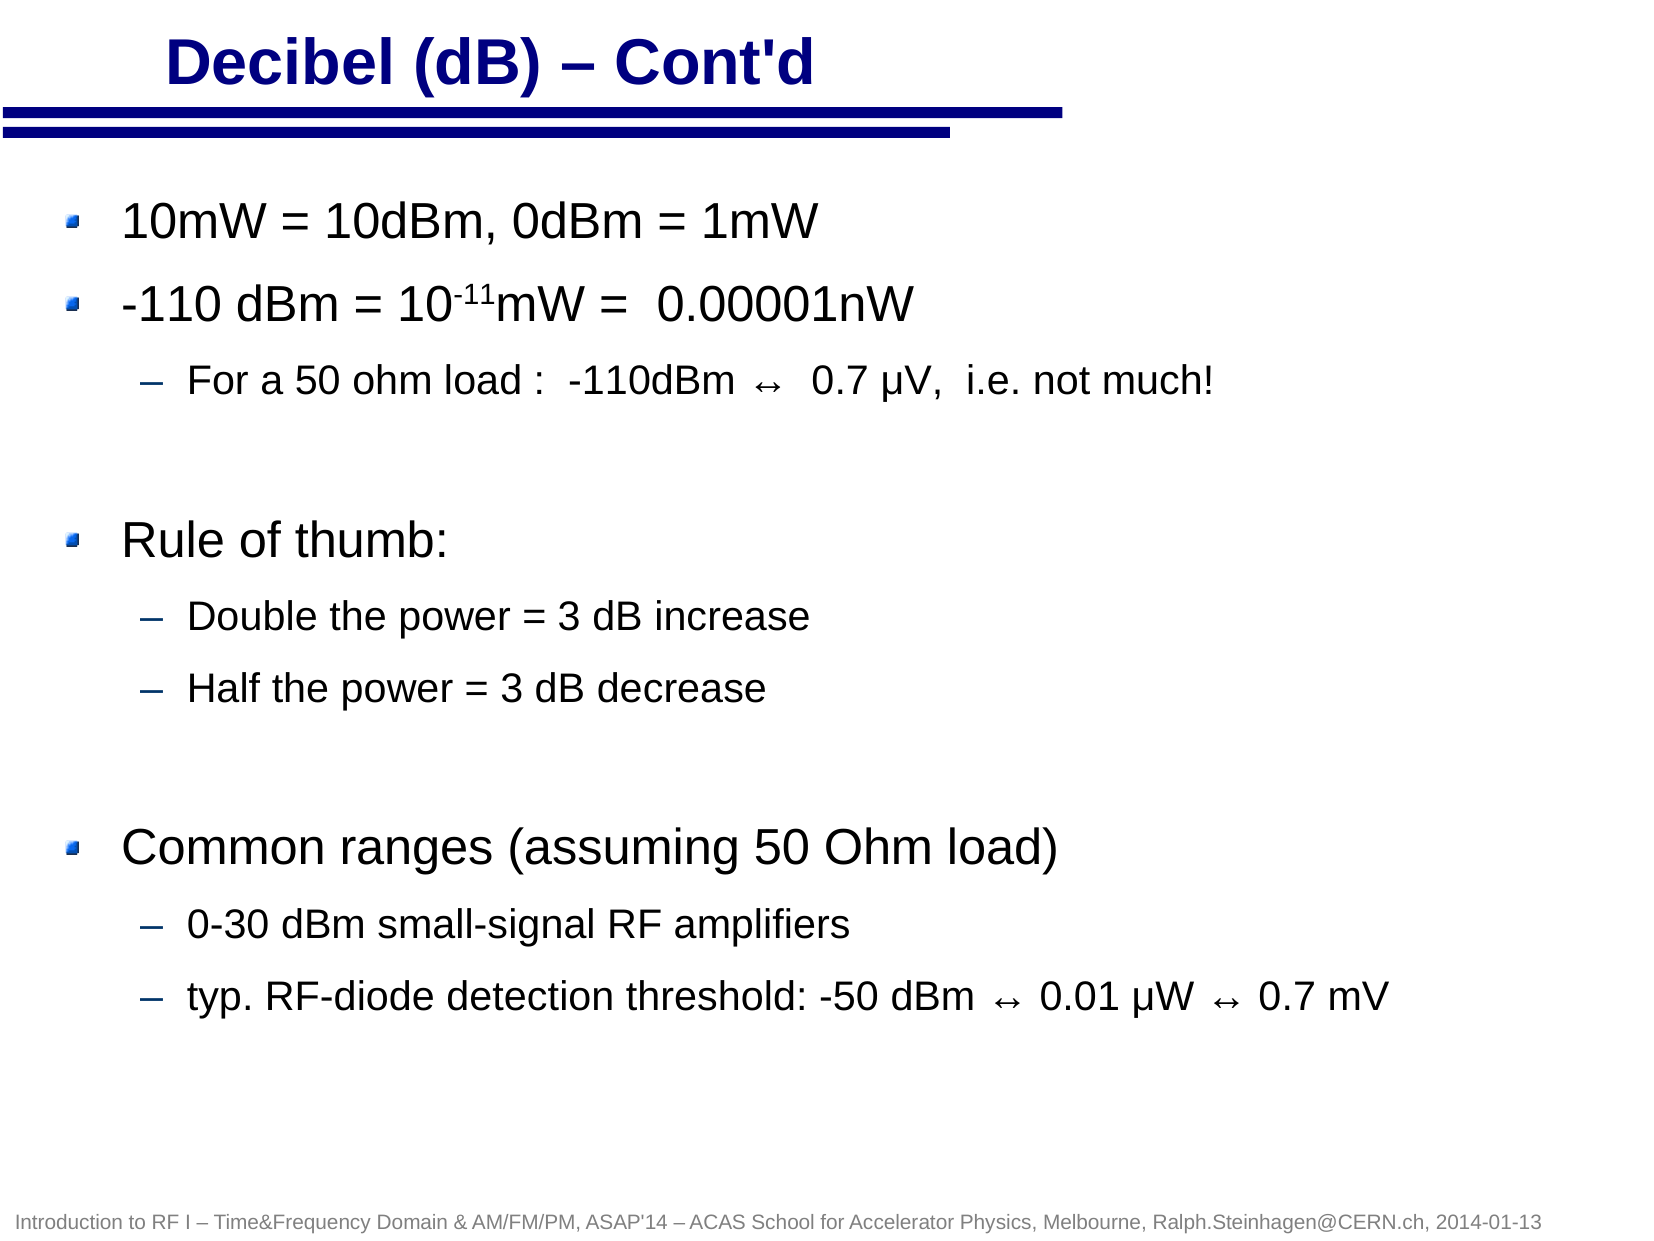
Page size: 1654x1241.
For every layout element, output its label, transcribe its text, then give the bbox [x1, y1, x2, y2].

title Decibel (dB) – Cont'd [165, 0, 1323, 124]
list 10mW = 10dBm, 0dBm = 1mW -110 dBm = 10-11mW = 0.00001nW For a 50 ohm load : -110dBm ↔ 0.7 μV, i.e. not much! Rule of thumb: Double the power = 3 dB increase Half the power = 3 dB decrease Common ranges (assuming 50 Ohm load) 0-30 dBm small-signal RF amplifiers typ. RF-diode detection threshold: -50 dBm ↔ 0.01 μW ↔ 0.7 mV [65, 192, 1628, 1205]
